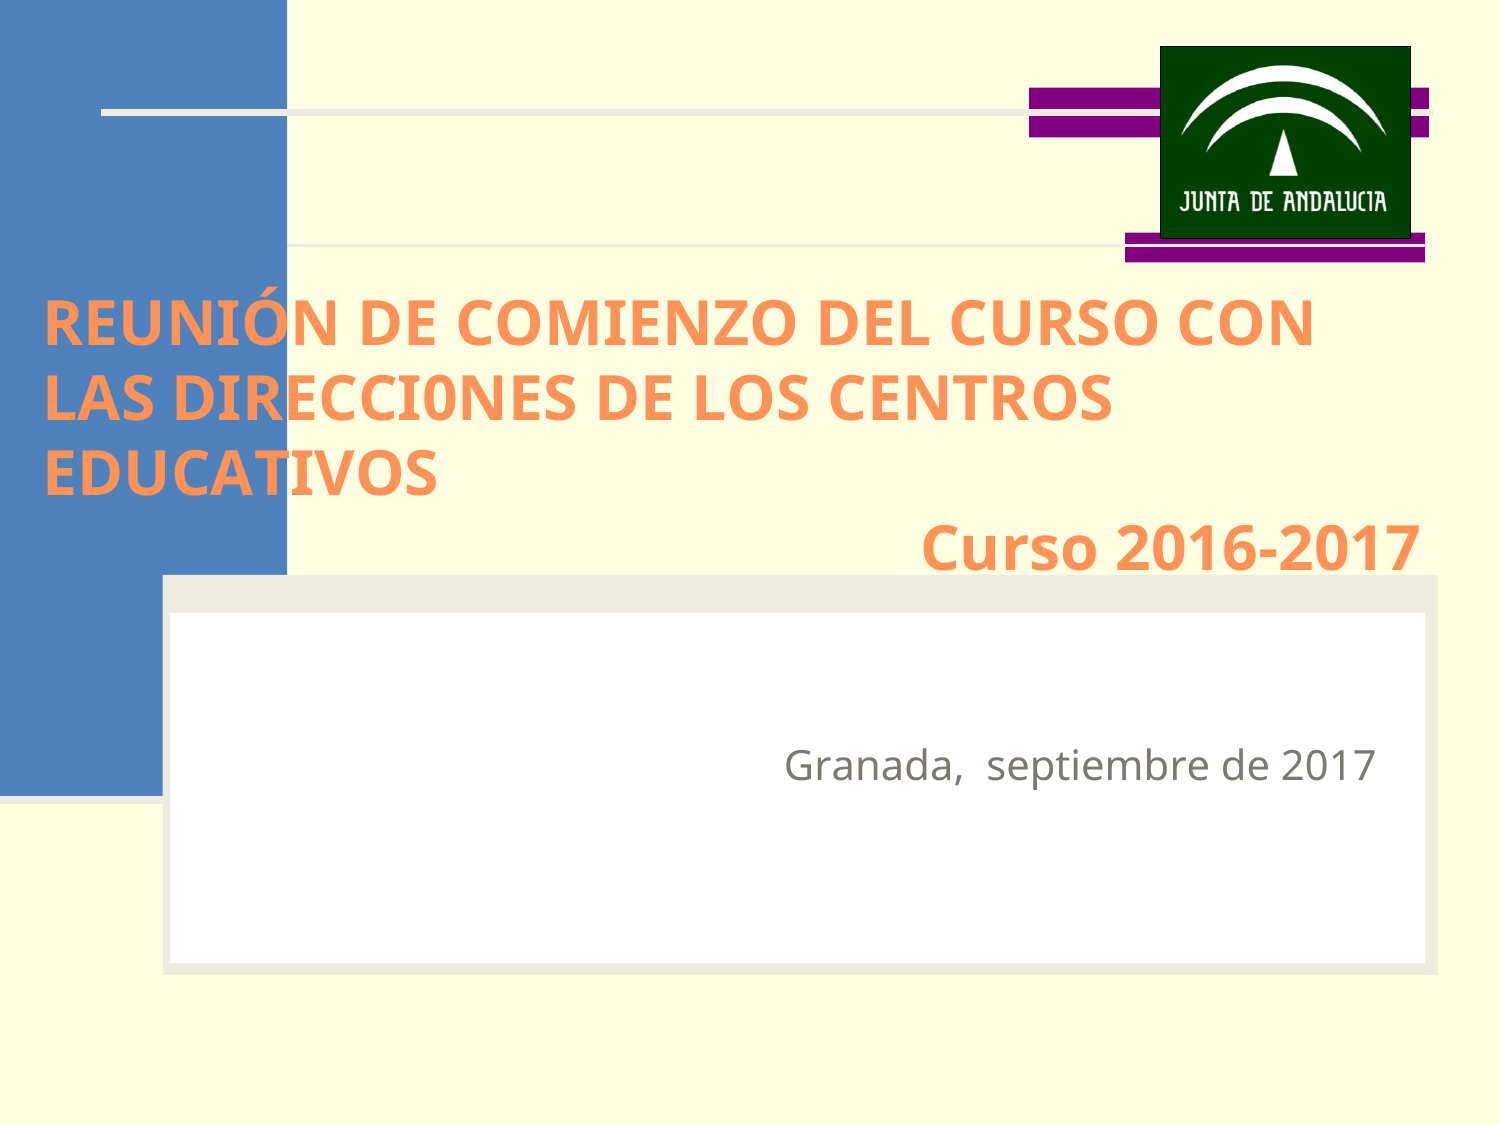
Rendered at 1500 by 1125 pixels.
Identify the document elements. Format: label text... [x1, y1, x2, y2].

text_box Granada, septiembre de 2017 [117, 738, 1392, 889]
picture [1160, 46, 1410, 239]
text_box REUNIÓN DE COMIENZO DEL CURSO CON LAS DIRECCI0NES DE LOS CENTROS EDUCATIVOS Curso 2016-2017 [35, 257, 1430, 591]
